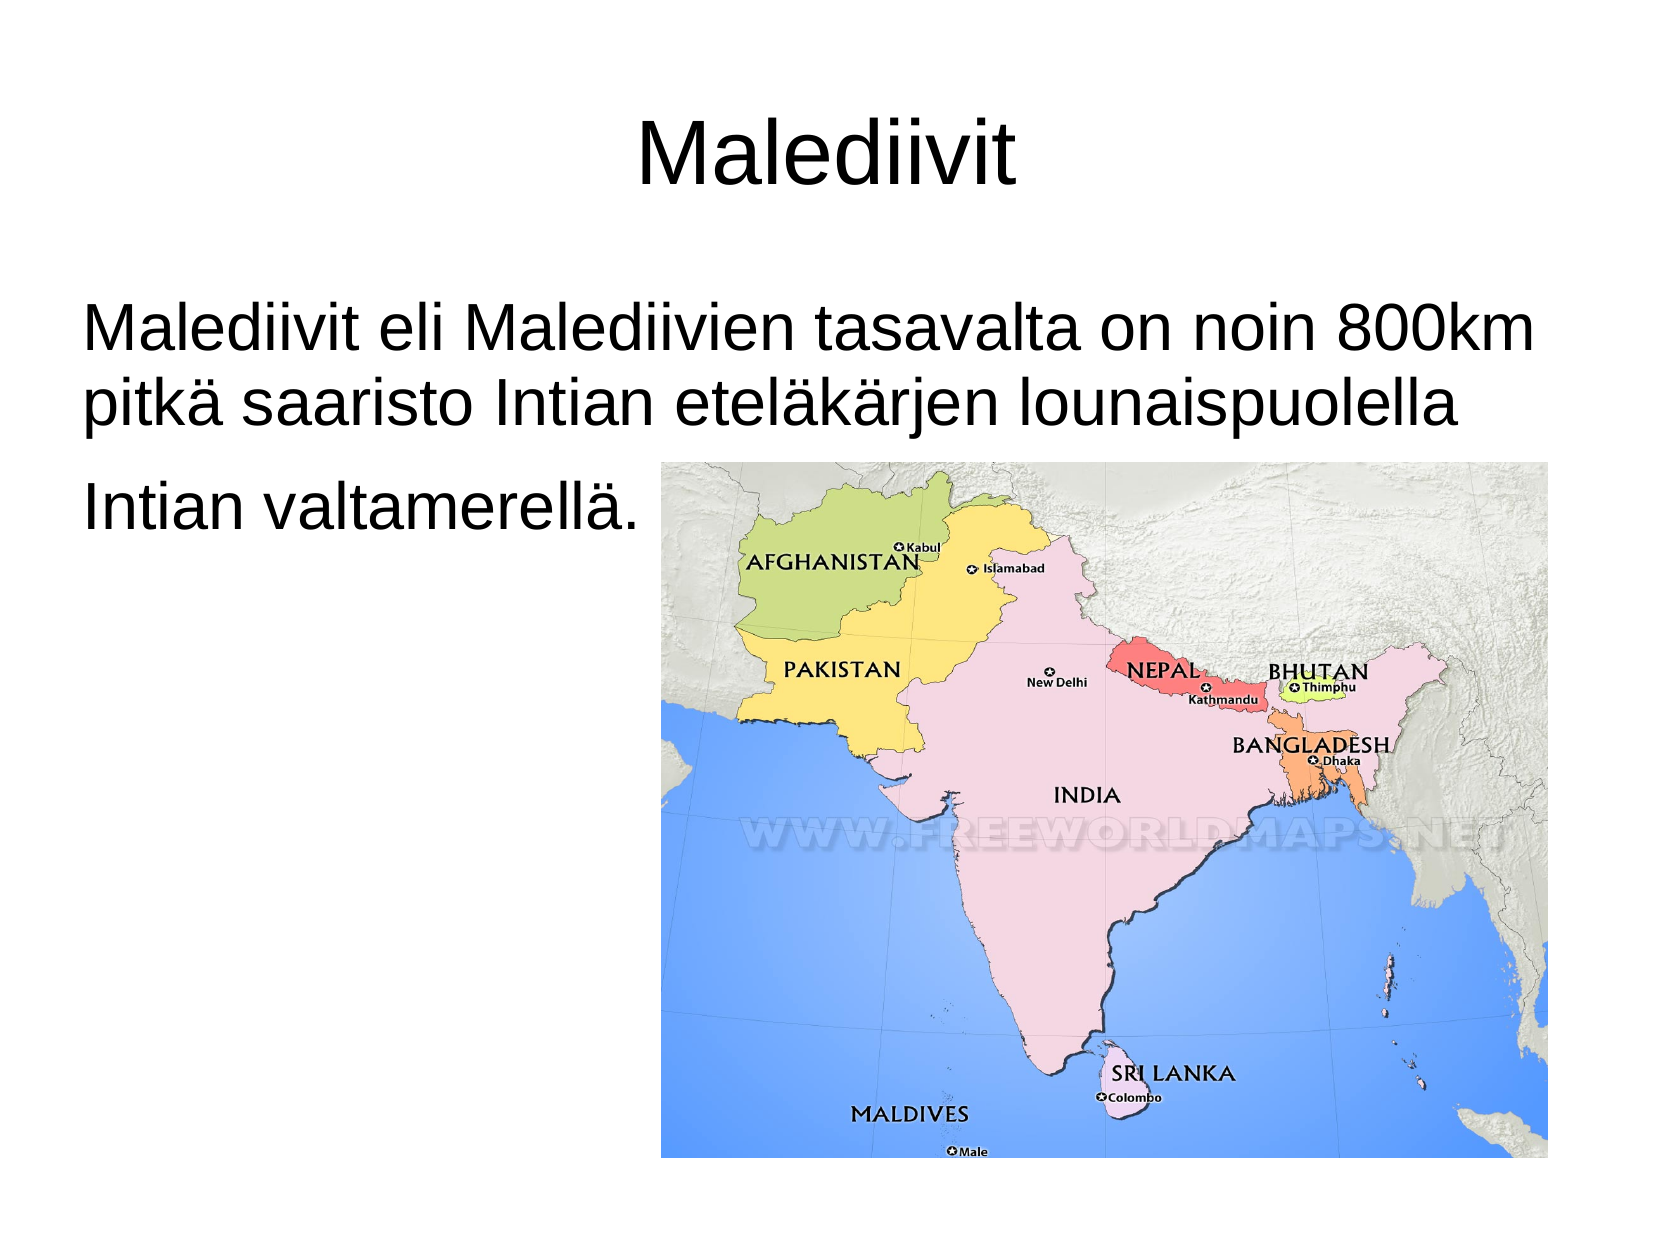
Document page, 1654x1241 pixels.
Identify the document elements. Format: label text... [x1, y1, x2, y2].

picture [661, 462, 1548, 1158]
list Malediivit eli Malediivien tasavalta on noin 800km pitkä saaristo Intian eteläkärjen lounaispuolella Intian valtamerellä. [82, 290, 1571, 1010]
title Malediivit [82, 49, 1571, 257]
